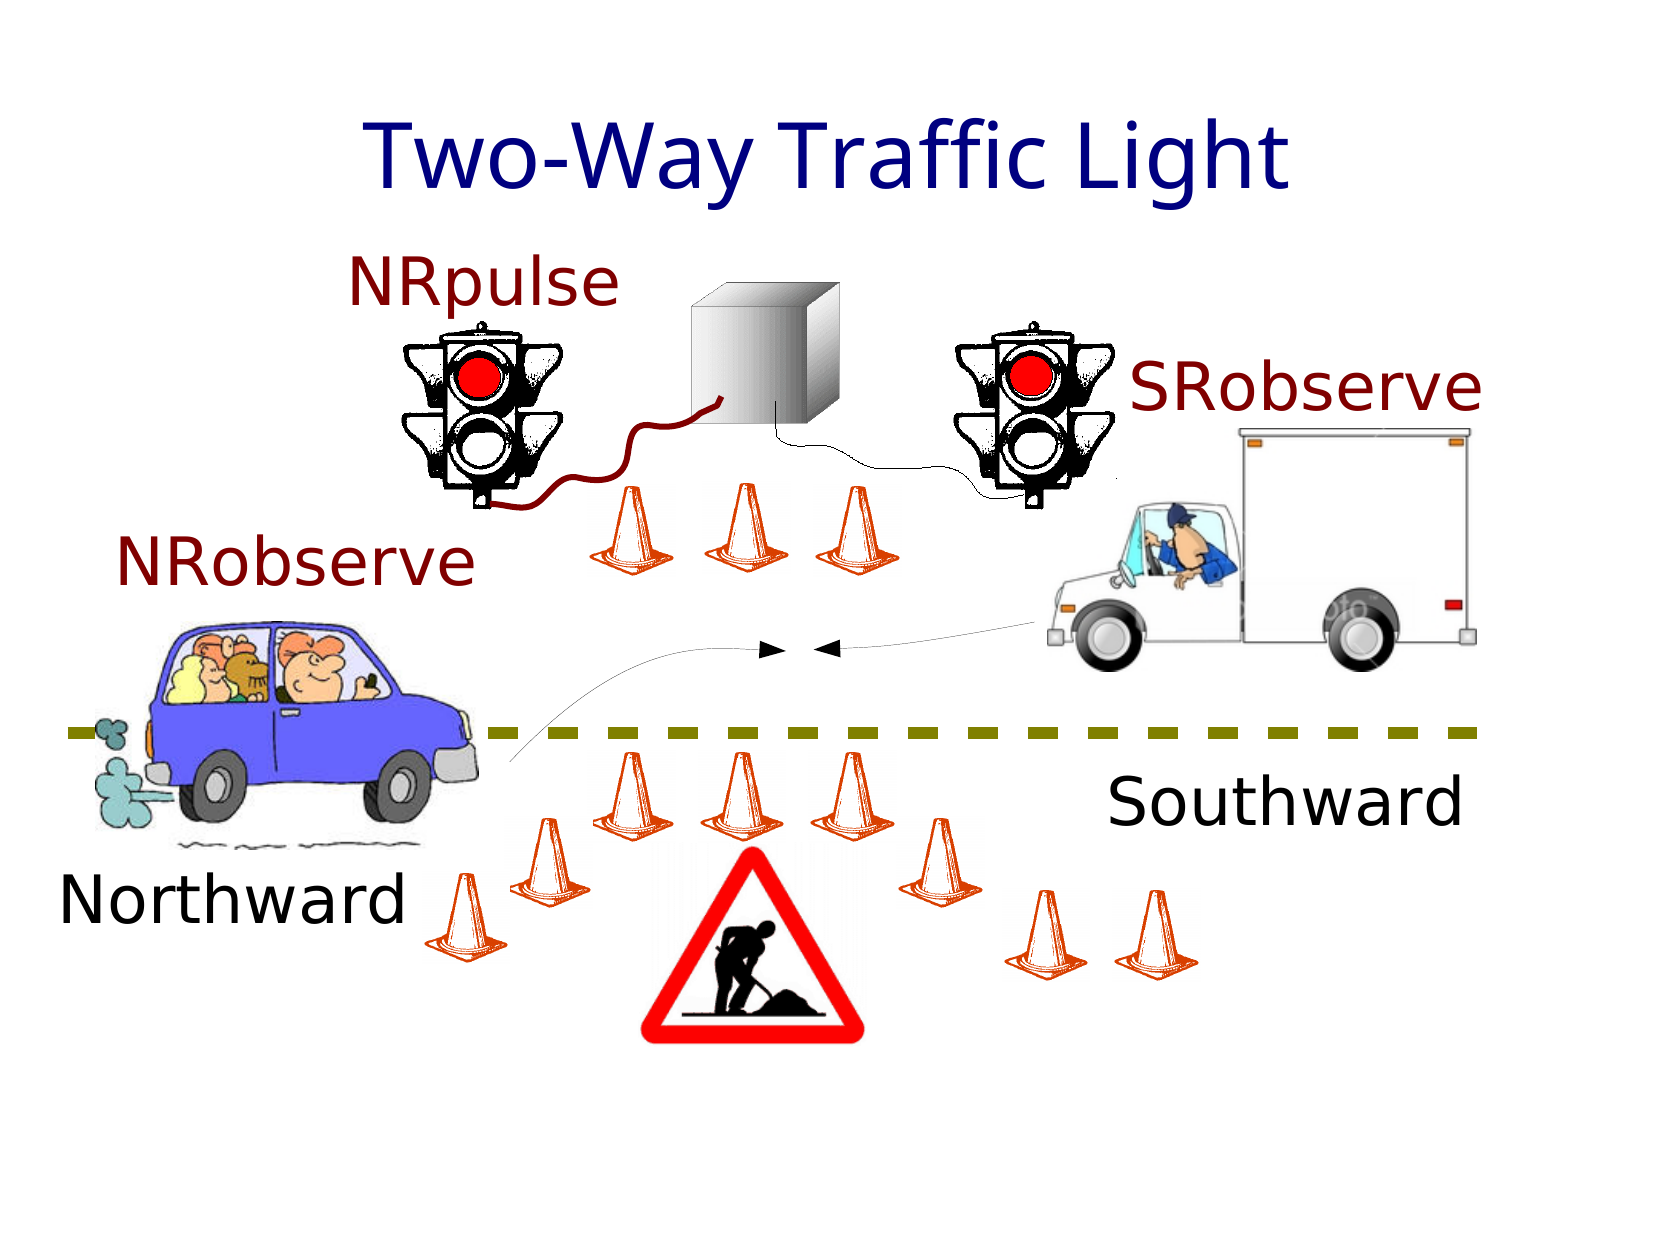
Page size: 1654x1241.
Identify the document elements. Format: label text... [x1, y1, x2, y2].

picture [702, 480, 791, 574]
picture [587, 483, 676, 578]
picture [95, 621, 479, 850]
text_box Southward [1097, 763, 1475, 842]
picture [399, 322, 566, 512]
picture [1112, 887, 1201, 982]
picture [422, 749, 985, 1047]
text_box [1009, 355, 1053, 396]
title Two-Way Traffic Light [82, 49, 1571, 257]
text_box NRpulse [295, 243, 673, 322]
text_box [457, 357, 501, 398]
text_box SRobserve [1117, 348, 1496, 427]
picture [951, 318, 1477, 672]
text_box NRobserve [107, 523, 485, 602]
picture [1002, 887, 1090, 982]
text_box Northward [44, 861, 423, 940]
picture [813, 483, 902, 578]
picture [675, 262, 856, 443]
